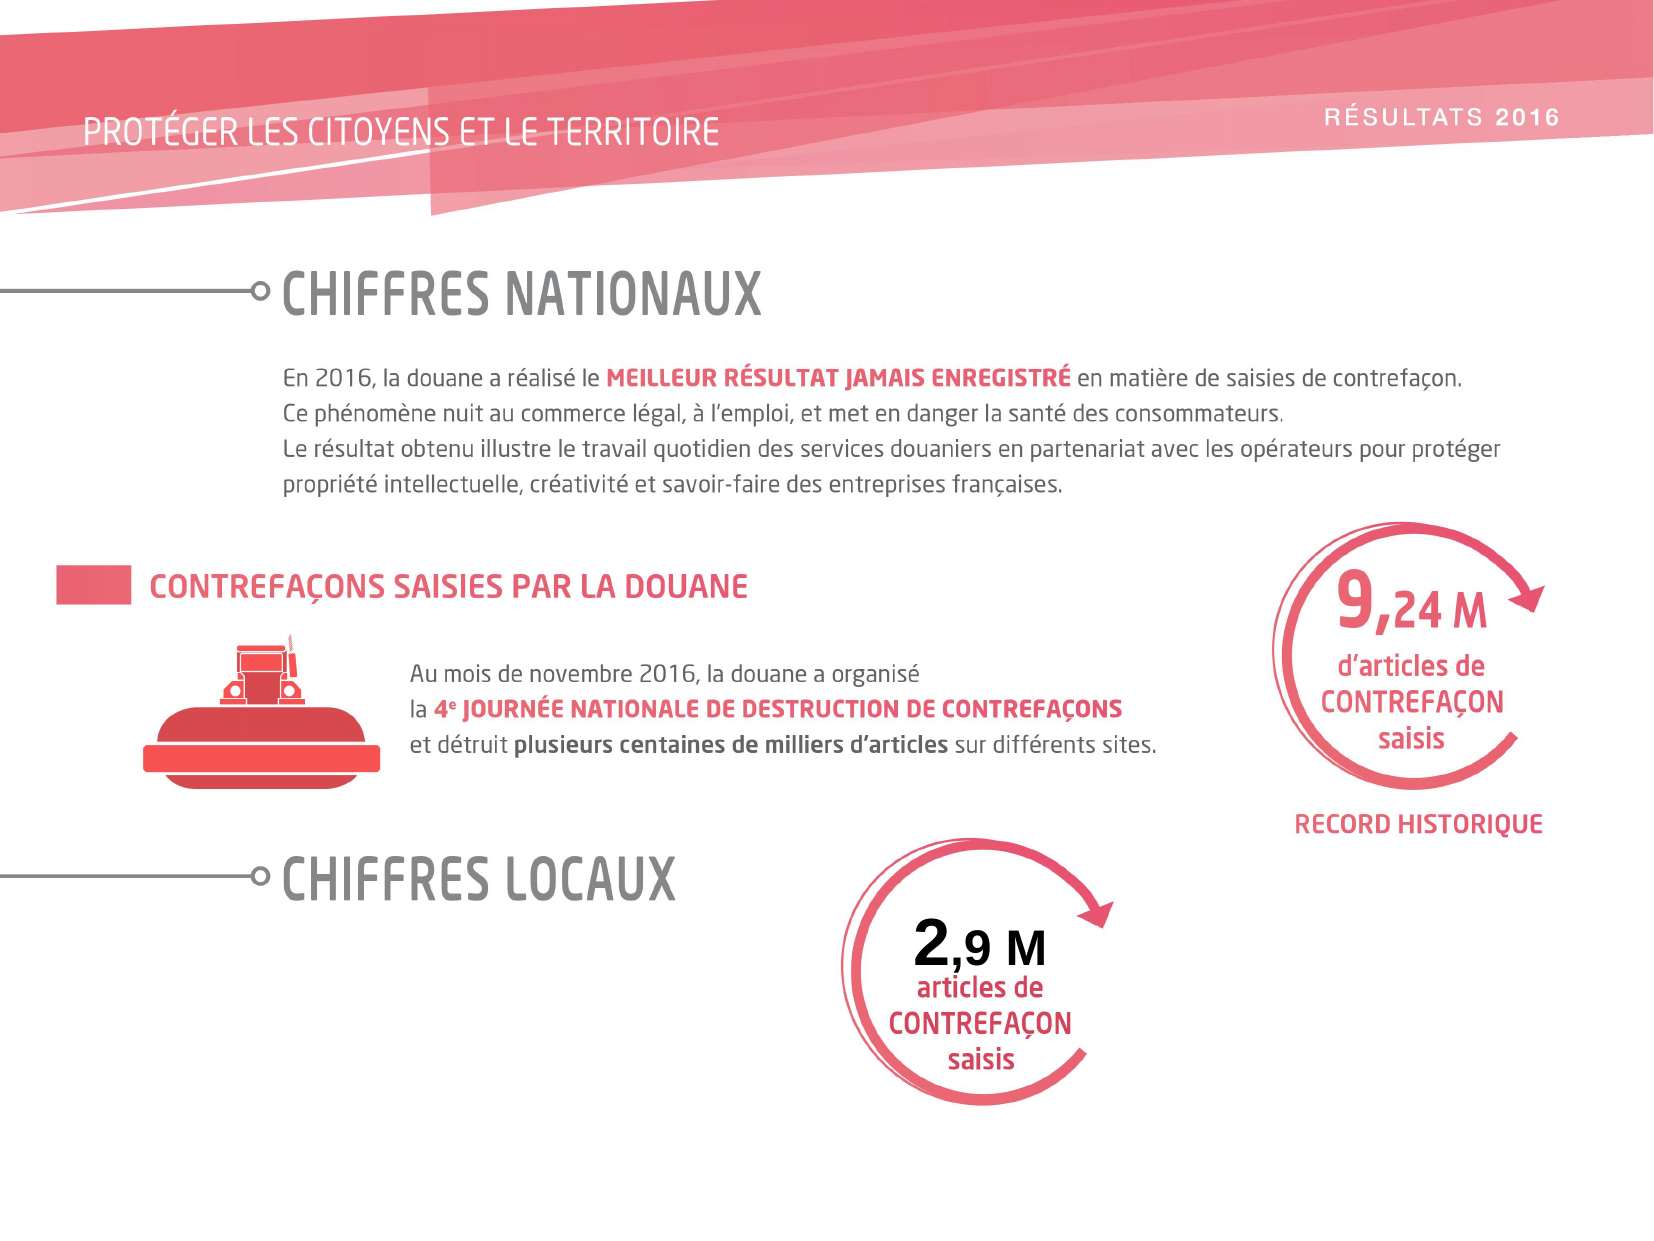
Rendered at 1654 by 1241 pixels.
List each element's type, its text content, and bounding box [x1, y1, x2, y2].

text_box 2,9 M [838, 897, 1123, 1002]
picture [0, 0, 1654, 1170]
